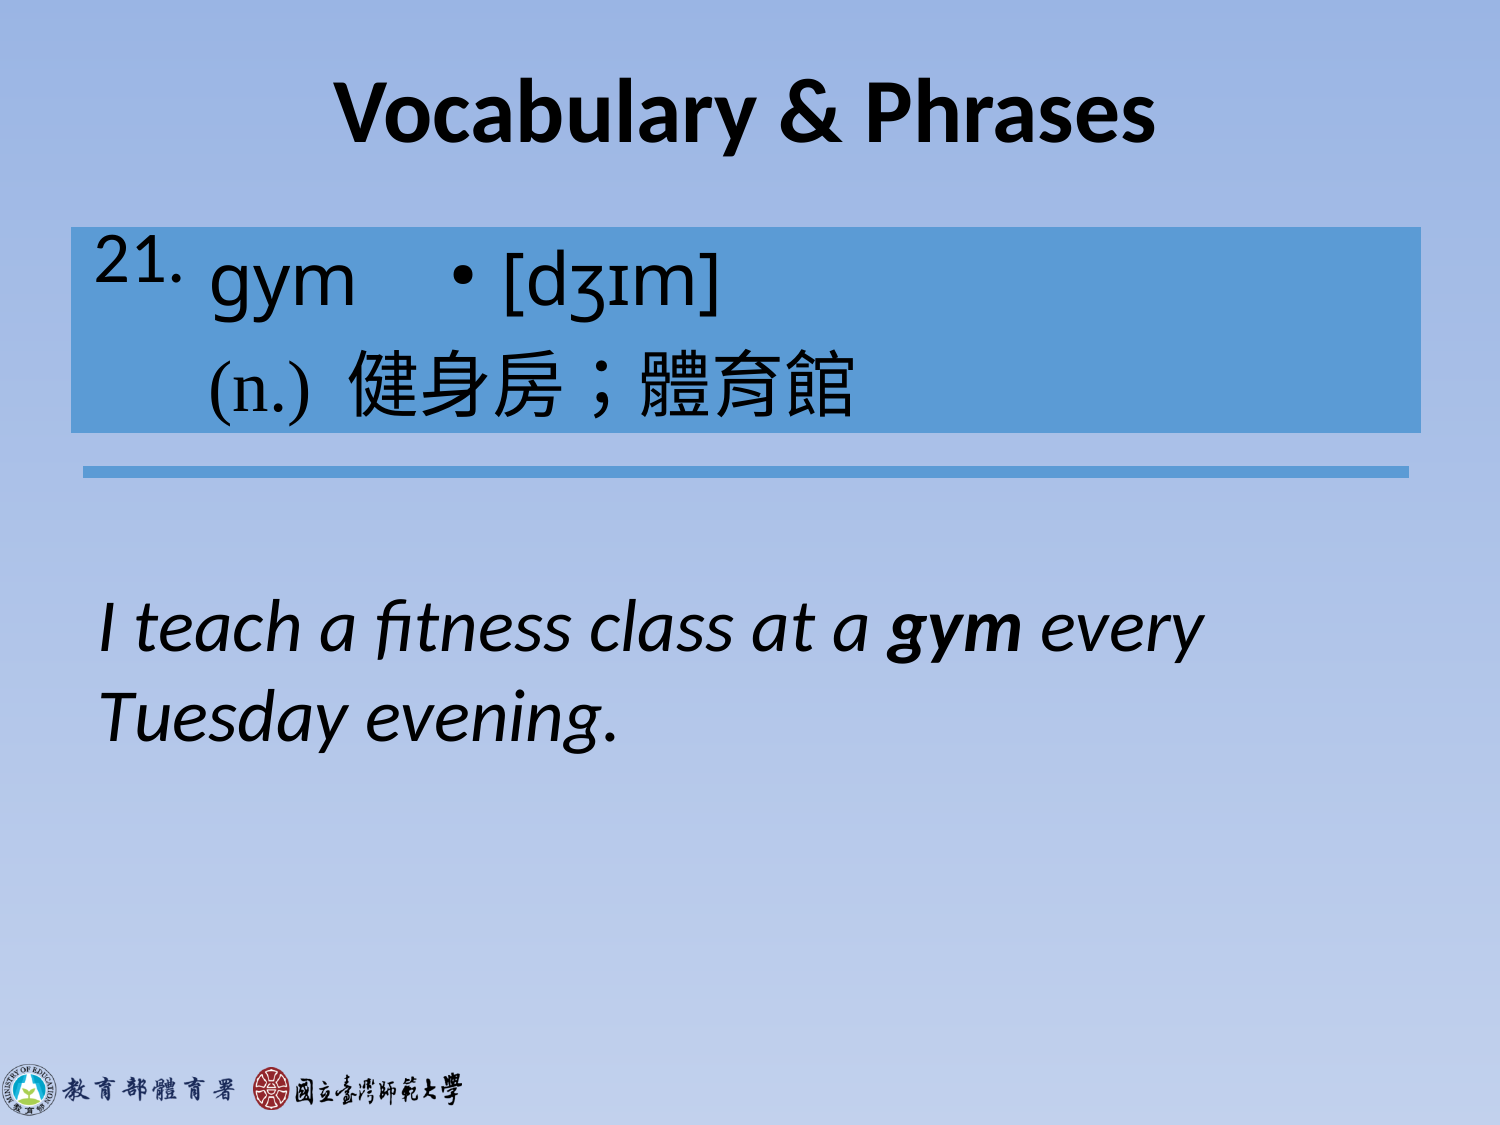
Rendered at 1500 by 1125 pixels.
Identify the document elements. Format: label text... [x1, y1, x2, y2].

table_header [dʒɪm] [450, 227, 1421, 327]
table_cell (n.) 健身房；體育館 [209, 327, 1421, 433]
table_header gym [209, 227, 450, 327]
text_box I teach a fitness class at a gym every Tuesday evening. [82, 568, 1433, 766]
table_header 21. [71, 227, 209, 327]
table_cell [71, 327, 209, 433]
title Vocabulary & Phrases [70, 11, 1421, 200]
text_box [83, 466, 1409, 478]
